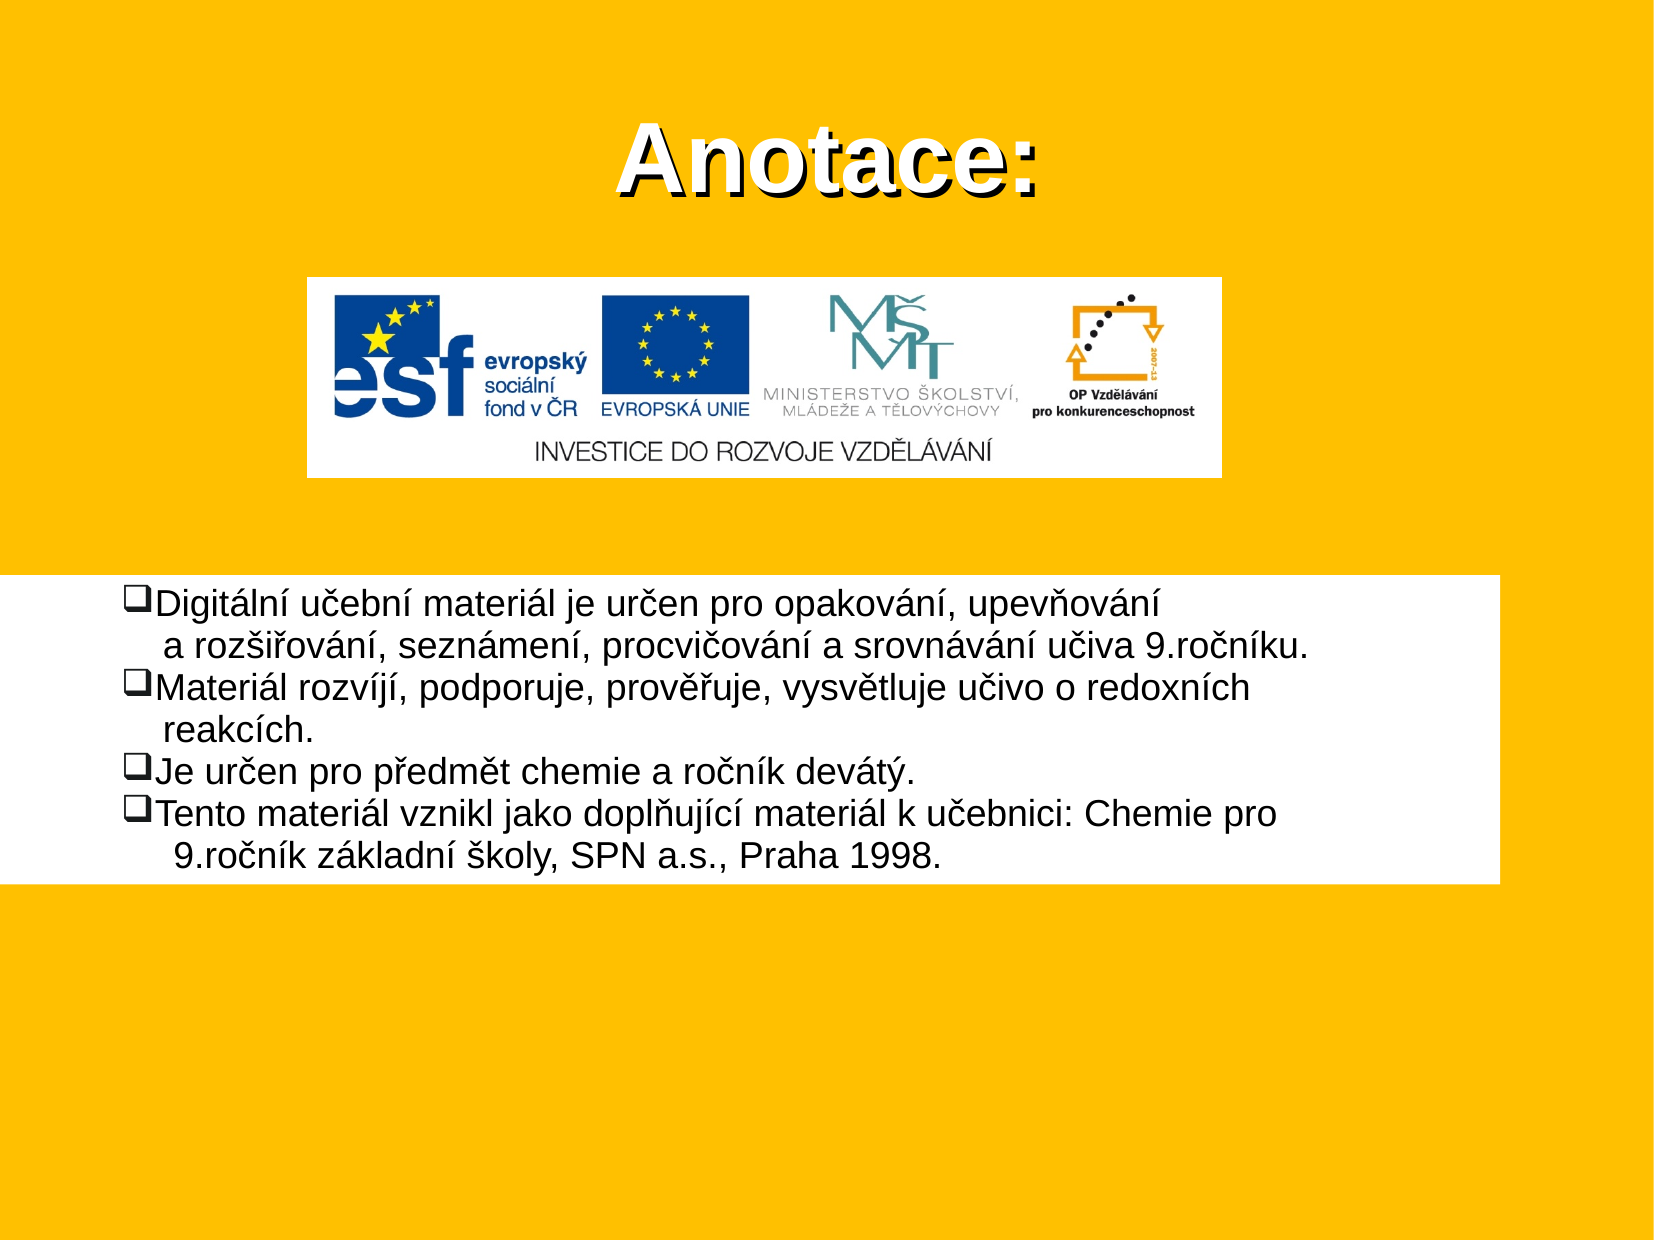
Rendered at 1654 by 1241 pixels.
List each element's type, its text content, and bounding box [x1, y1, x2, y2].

title Anotace: [82, 49, 1571, 257]
picture [307, 277, 1222, 478]
text_box Digitální učební materiál je určen pro opakování, upevňování a rozšiřování, seznámení, procvičování a srovnávání učiva 9.ročníku. Materiál rozvíjí, podporuje, prověřuje, vysvětluje učivo o redoxních reakcích. Je určen pro předmět chemie a ročník devátý. Tento materiál vznikl jako doplňující materiál k učebnici: Chemie pro 9.ročník základní školy, SPN a.s., Praha 1998. [0, 575, 1501, 885]
